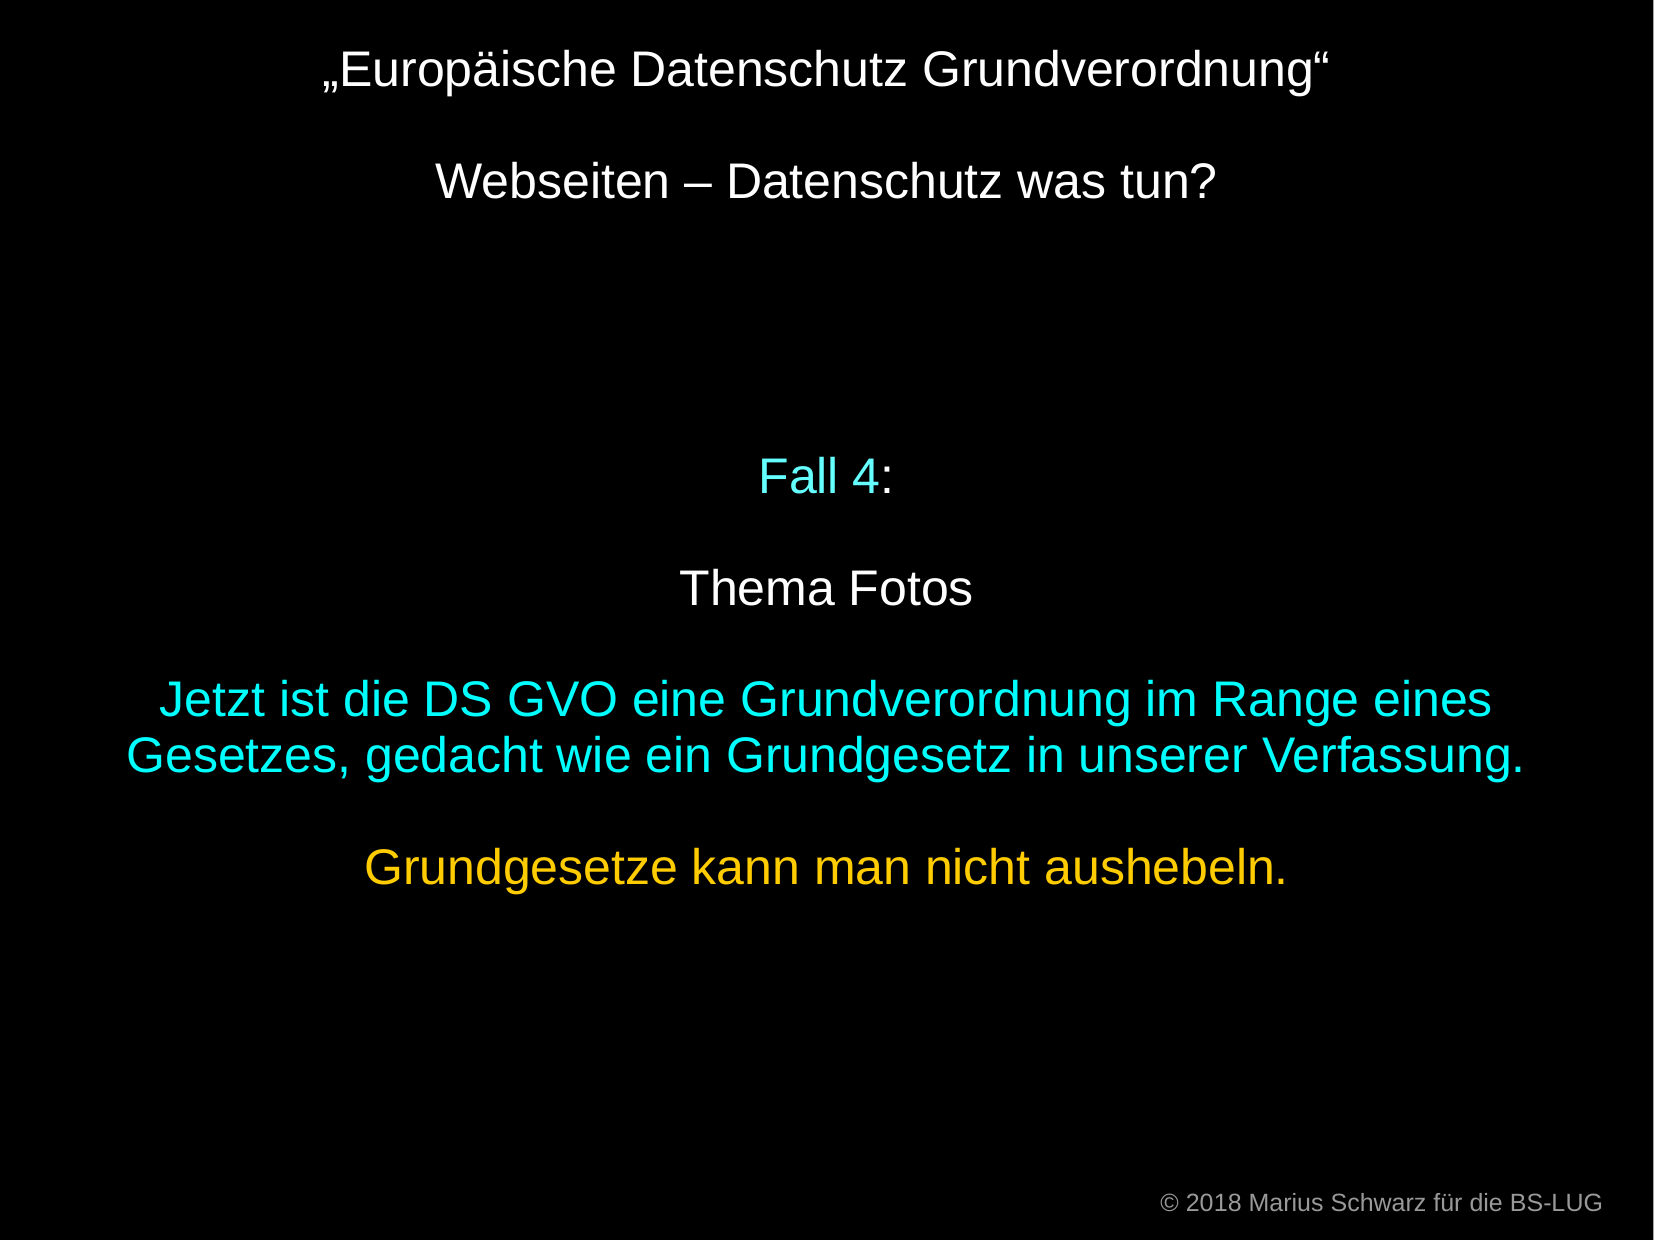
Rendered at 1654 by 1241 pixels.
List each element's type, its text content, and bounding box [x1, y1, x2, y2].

text_box Fall 4: Thema Fotos Jetzt ist die DS GVO eine Grundverordnung im Range eines Gesetzes, gedacht wie ein Grundgesetz in unserer Verfassung. Grundgesetze kann man nicht aushebeln. [82, 290, 1571, 1109]
text_box © 2018 Marius Schwarz für die BS-LUG [1145, 1181, 1630, 1224]
title „Europäische Datenschutz Grundverordnung“ Webseiten – Datenschutz was tun? [82, 41, 1571, 209]
